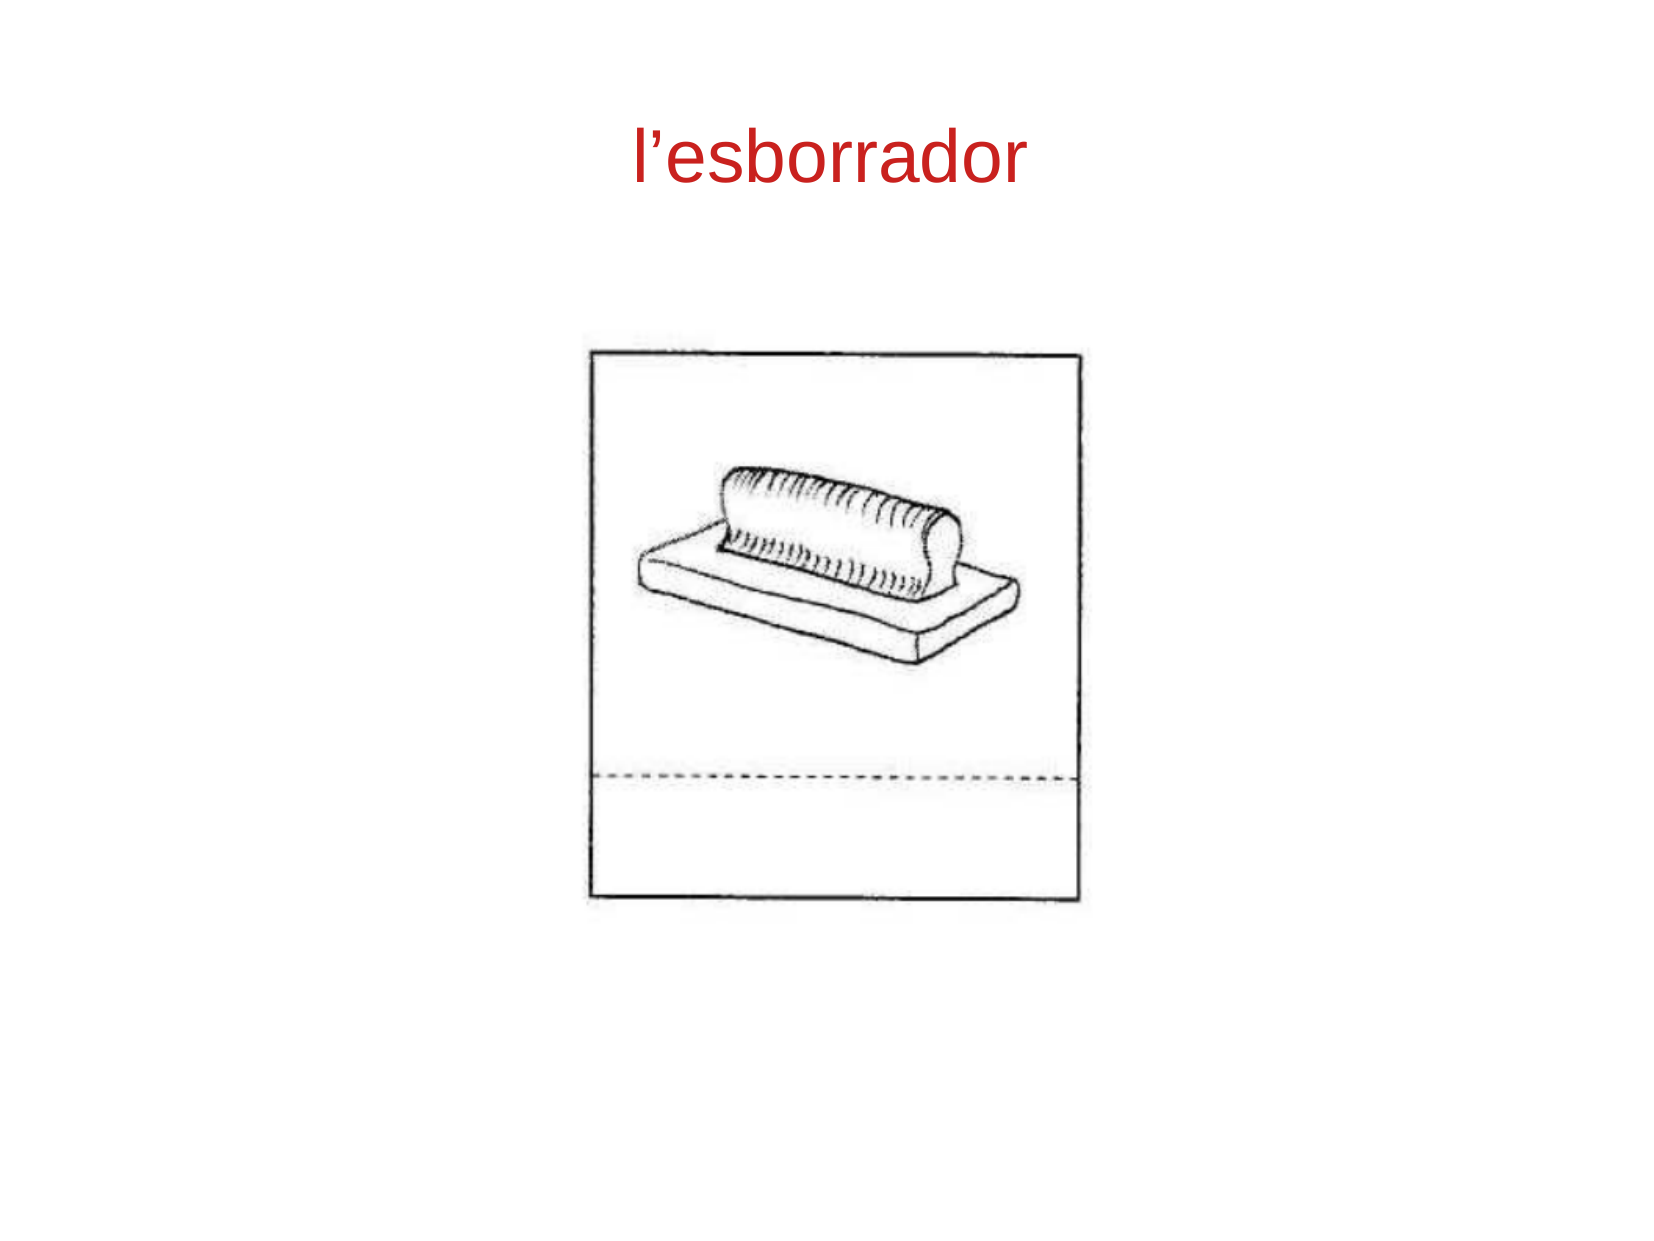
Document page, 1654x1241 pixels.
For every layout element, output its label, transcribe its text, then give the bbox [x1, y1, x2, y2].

picture [568, 321, 1108, 928]
text_box l’esborrador [289, 49, 1371, 257]
